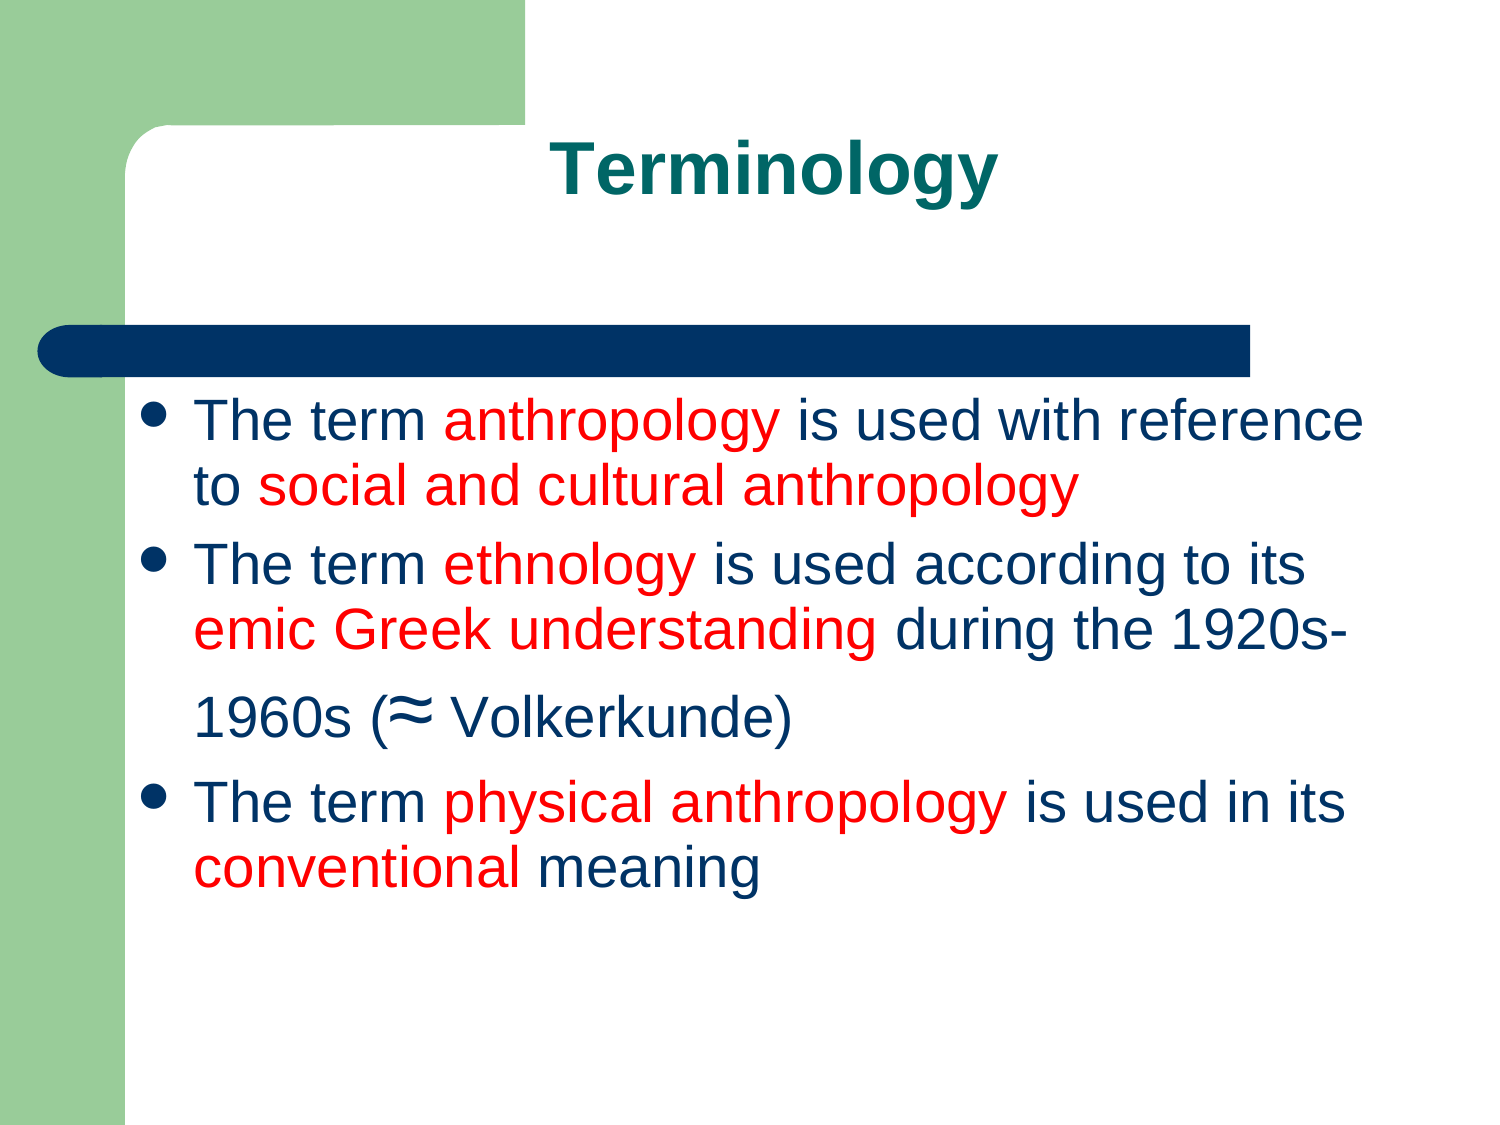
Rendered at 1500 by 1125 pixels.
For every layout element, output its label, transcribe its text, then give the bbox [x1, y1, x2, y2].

list The term anthropology is used with reference to social and cultural anthropology The term ethnology is used according to its emic Greek understanding during the 1920s-1960s (≈ Volkerkunde) The term physical anthropology is used in its conventional meaning [137, 387, 1400, 1002]
title Terminology [136, 42, 1414, 301]
